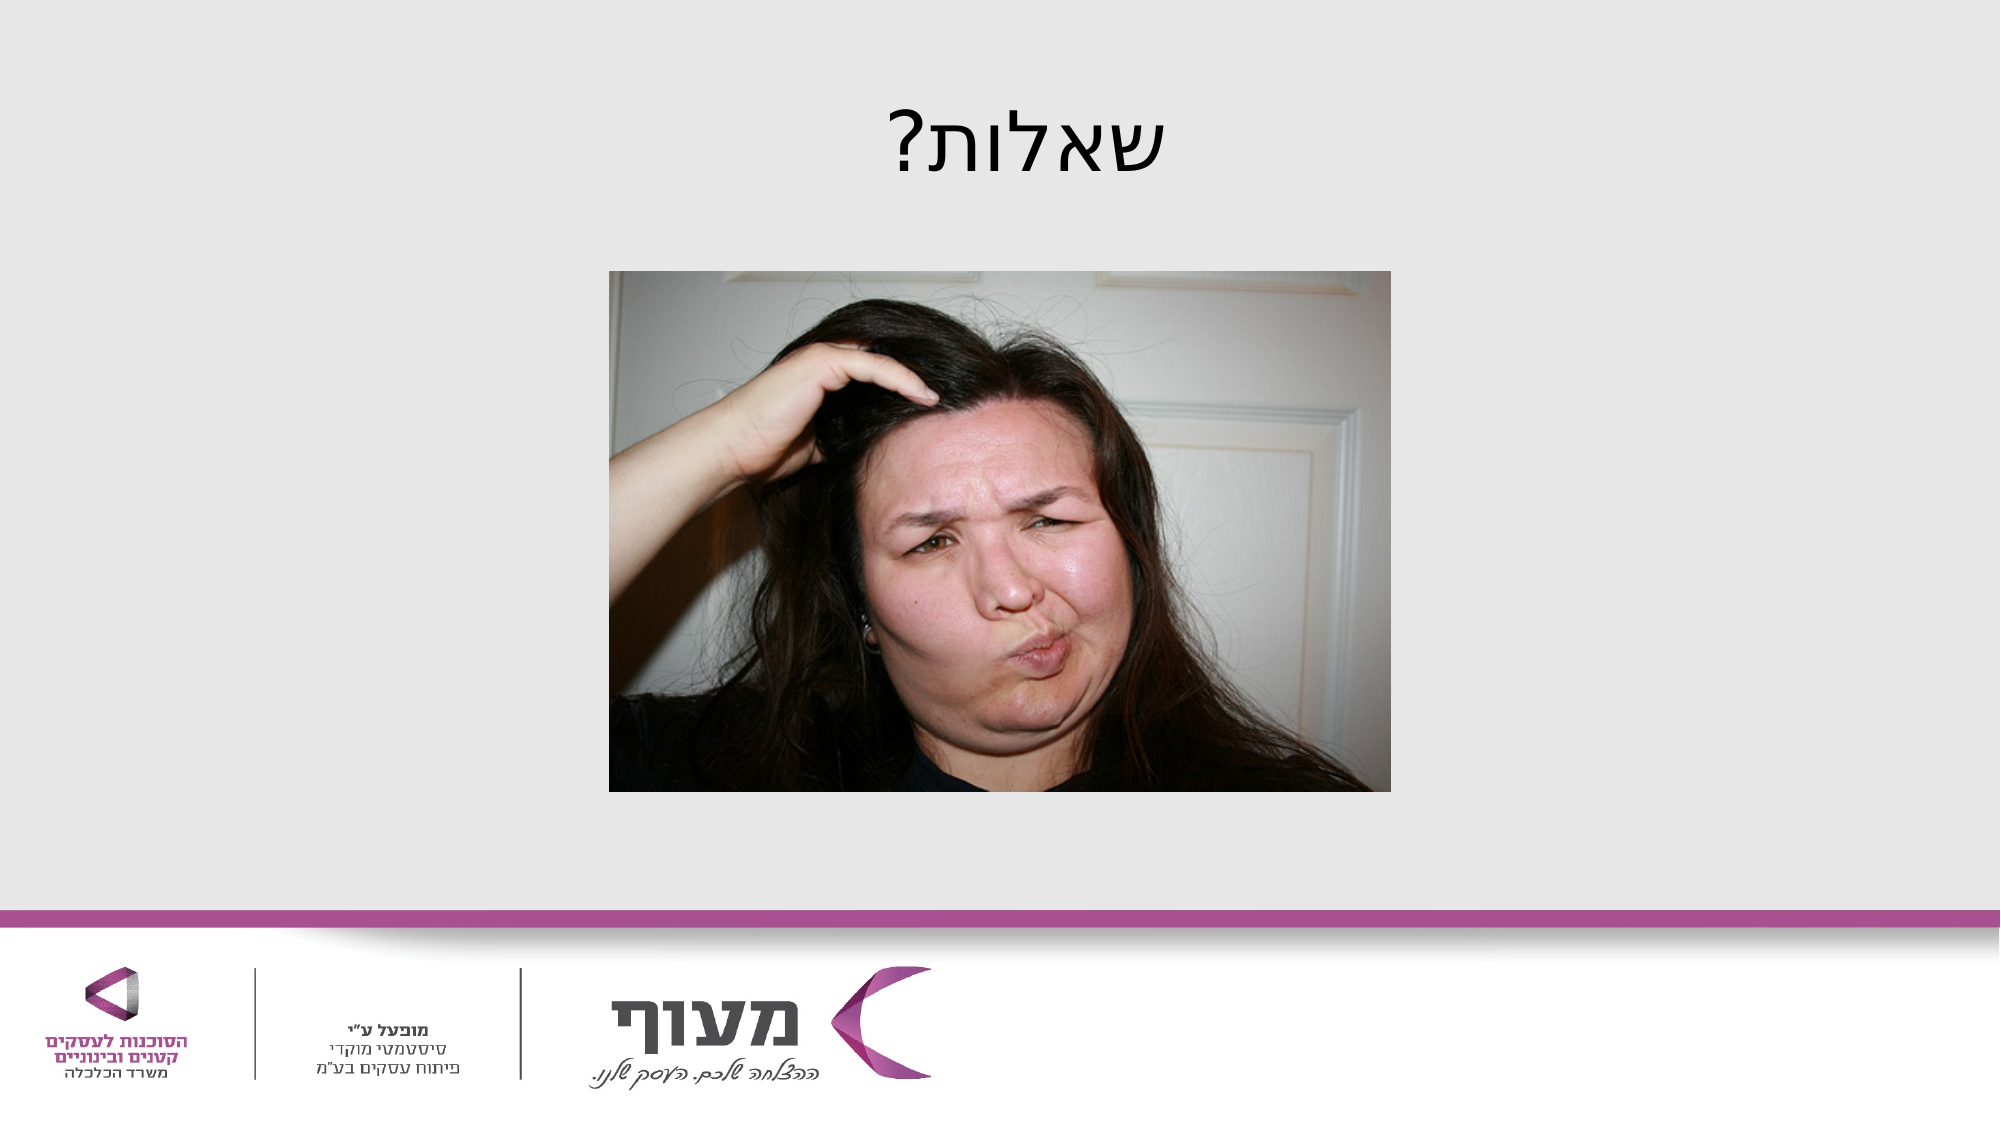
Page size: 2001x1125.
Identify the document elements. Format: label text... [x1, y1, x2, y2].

title שאלות? [831, 48, 1169, 237]
picture [0, 0, 2000, 1125]
